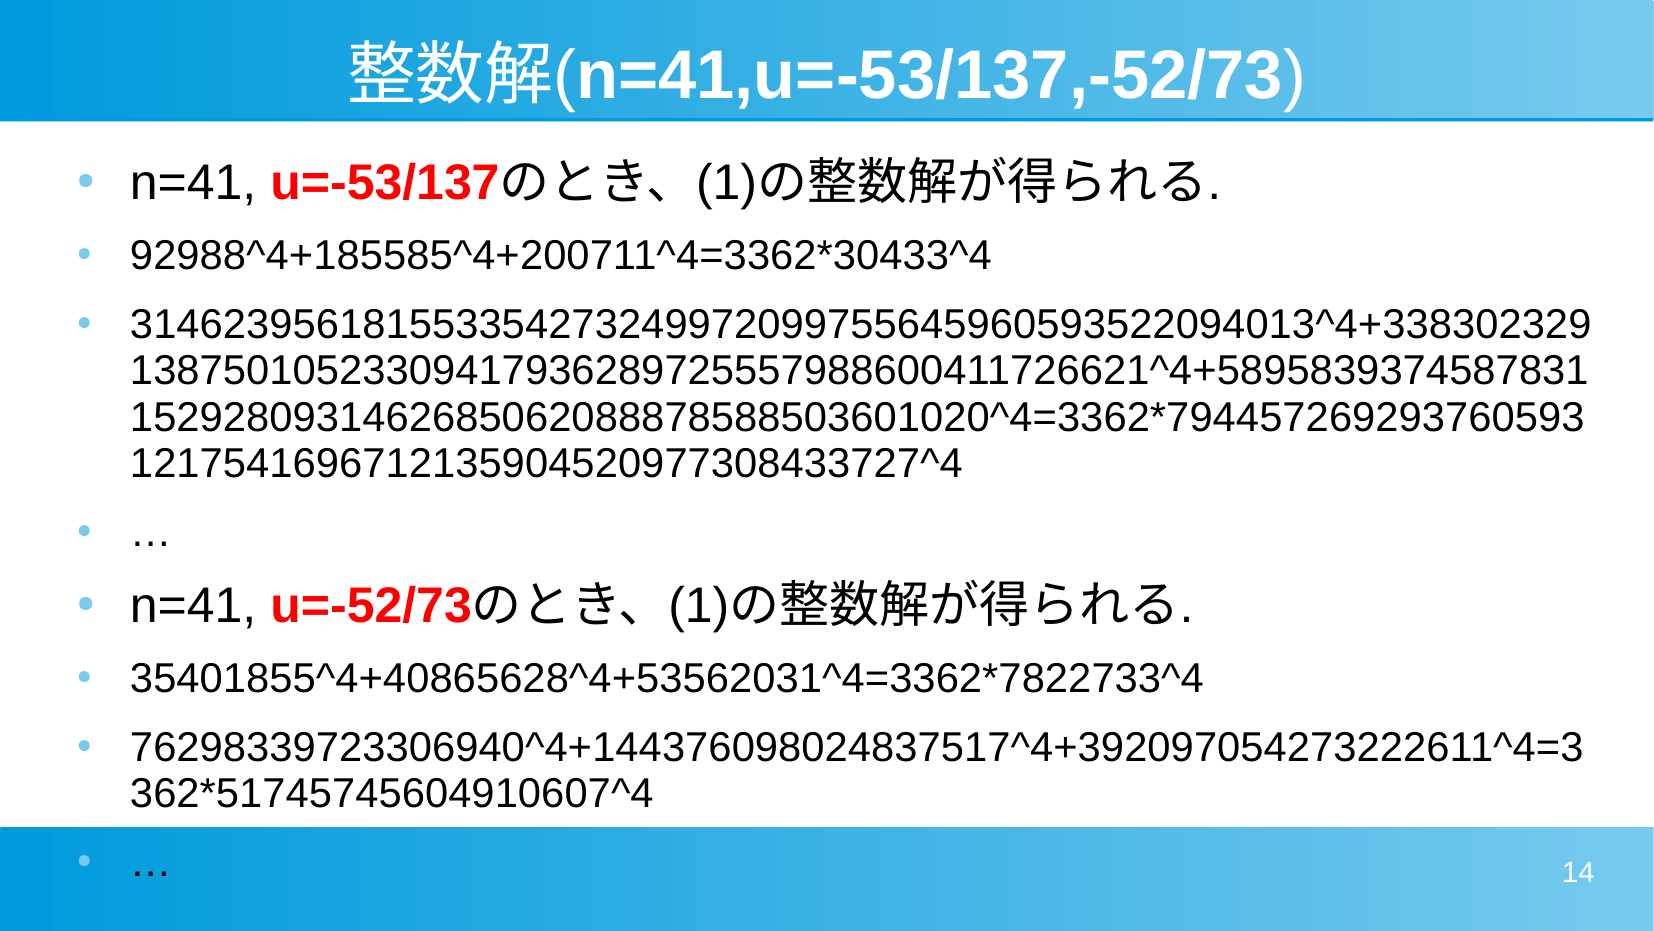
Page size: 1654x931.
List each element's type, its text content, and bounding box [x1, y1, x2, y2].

title 整数解(n=41,u=-53/137,-52/73) [59, 29, 1595, 108]
list n=41, u=-53/137のとき、(1)の整数解が得られる. 92988^4+185585^4+200711^4=3362*30433^4 314623956181553354273249972099755645960593522094013^4+33830232913875010523309417936289725557988600411726621^4+58958393745878311529280931462685062088878588503601020^4=3362*7944572692937605931217541696712135904520977308433727^4 … n=41, u=-52/73のとき、(1)の整数解が得られる. 35401855^4+40865628^4+53562031^4=3362*7822733^4 76298339723306940^4+144376098024837517^4+392097054273222611^4=3362*51745745604910607^4 … [59, 118, 1595, 827]
